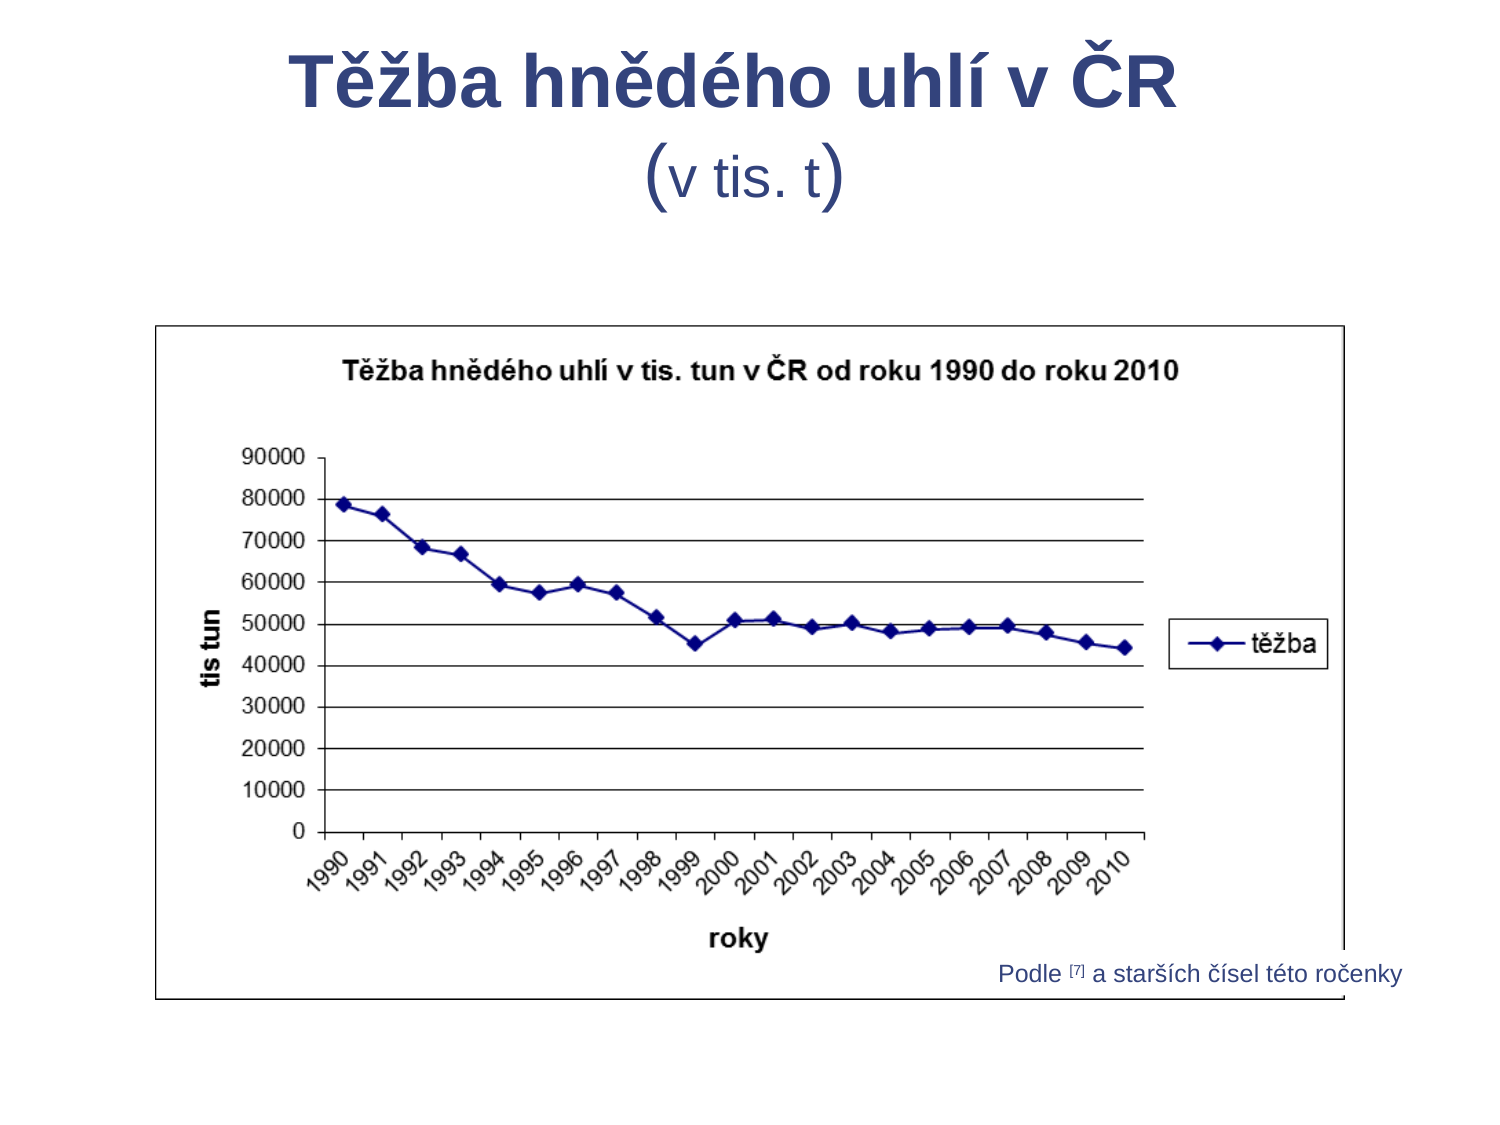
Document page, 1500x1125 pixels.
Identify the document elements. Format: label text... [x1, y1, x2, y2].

text_box Podle [7] a starších čísel této ročenky [983, 950, 1419, 996]
text_box Těžba hnědého uhlí v ČR (v tis. t) [273, 24, 1216, 221]
picture [155, 324, 1345, 1000]
